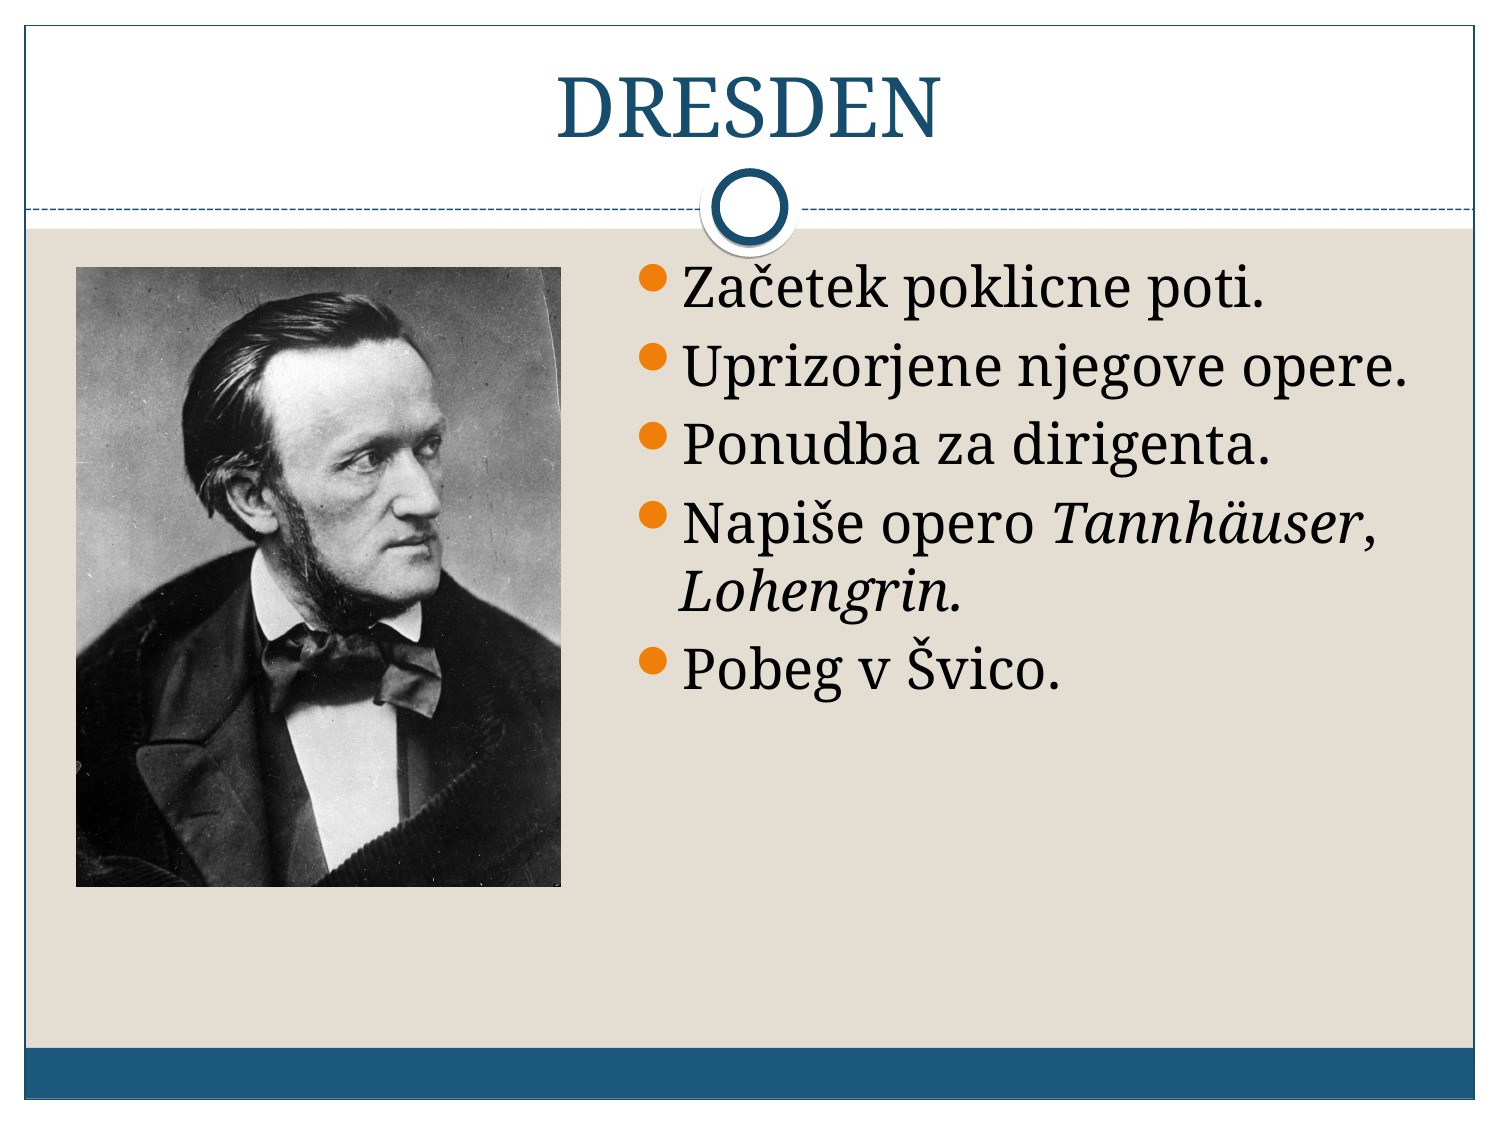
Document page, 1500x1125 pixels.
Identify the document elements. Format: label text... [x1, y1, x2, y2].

title DRESDEN [49, 37, 1450, 162]
list Začetek poklicne poti. Uprizorjene njegove opere. Ponudba za dirigenta. Napiše opero Tannhäuser, Lohengrin. Pobeg v Švico. [620, 243, 1459, 965]
picture [76, 267, 561, 887]
